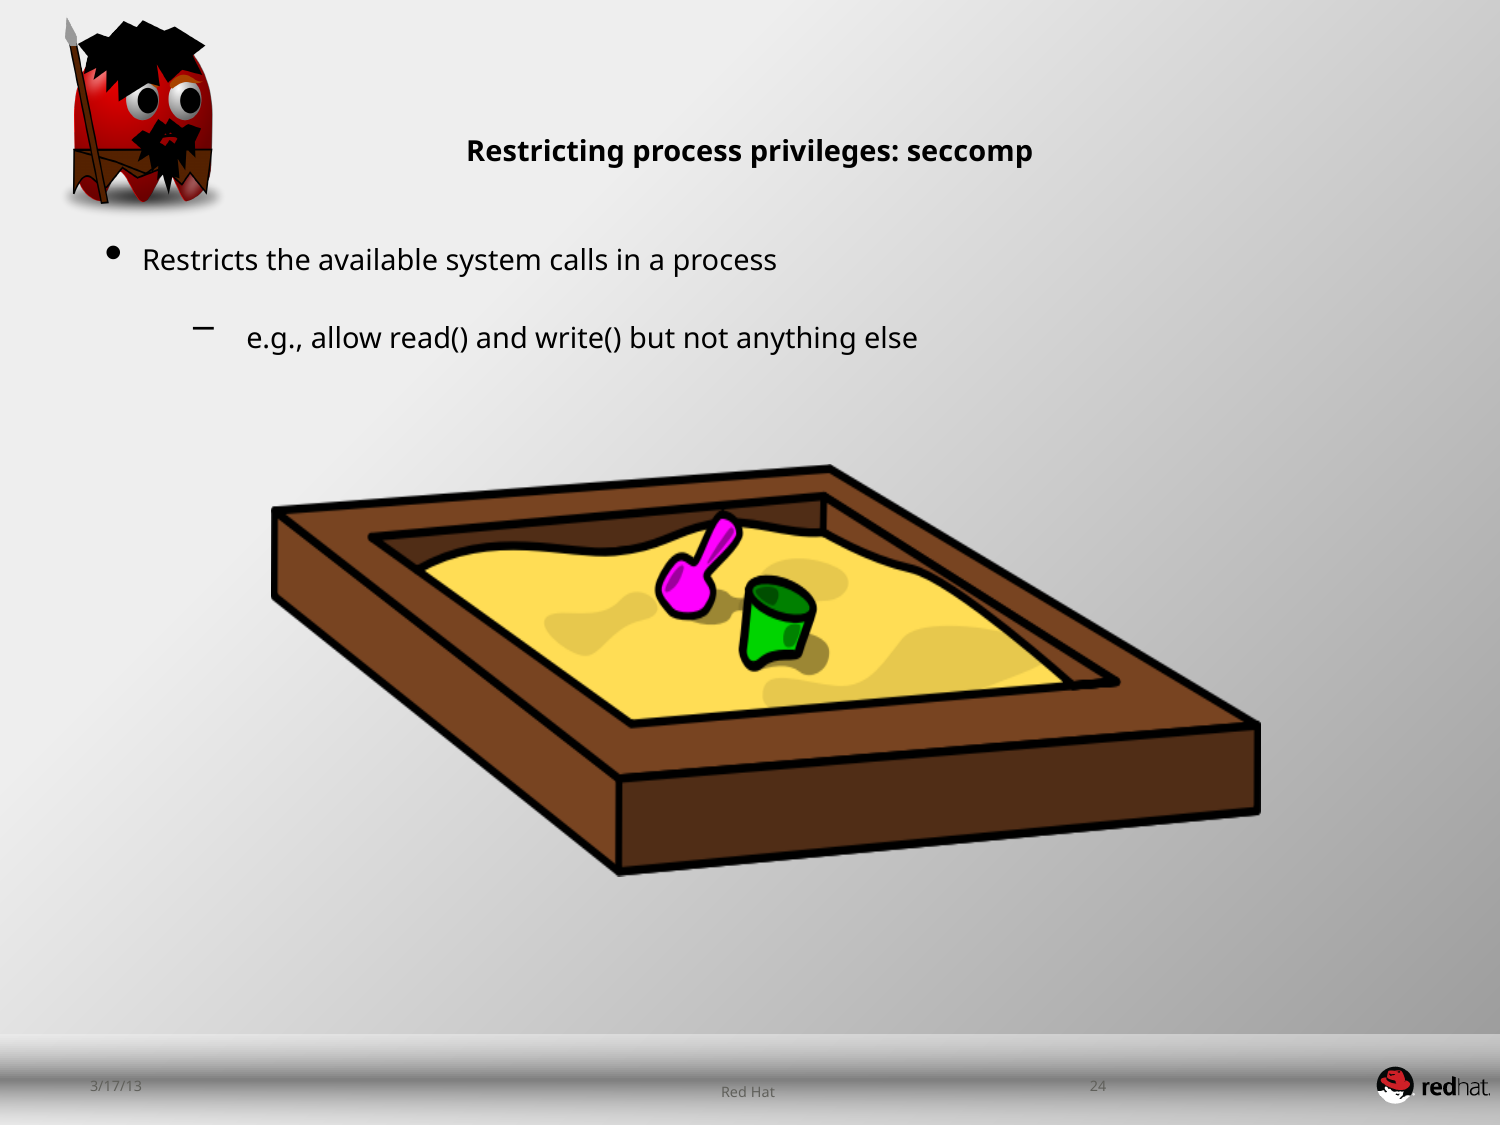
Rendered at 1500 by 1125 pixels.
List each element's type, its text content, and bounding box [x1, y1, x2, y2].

slide_number 3/17/13 [75, 1051, 425, 1112]
footer Red Hat [300, 1065, 1200, 1110]
list Restricts the available system calls in a process e.g., allow read() and write() but not anything else [74, 209, 1425, 1012]
slide_number <number> [1074, 1051, 1337, 1112]
title Restricting process privileges: seccomp [226, 22, 1426, 188]
picture [60, 14, 226, 219]
picture [271, 464, 1261, 877]
picture [1364, 1057, 1500, 1110]
